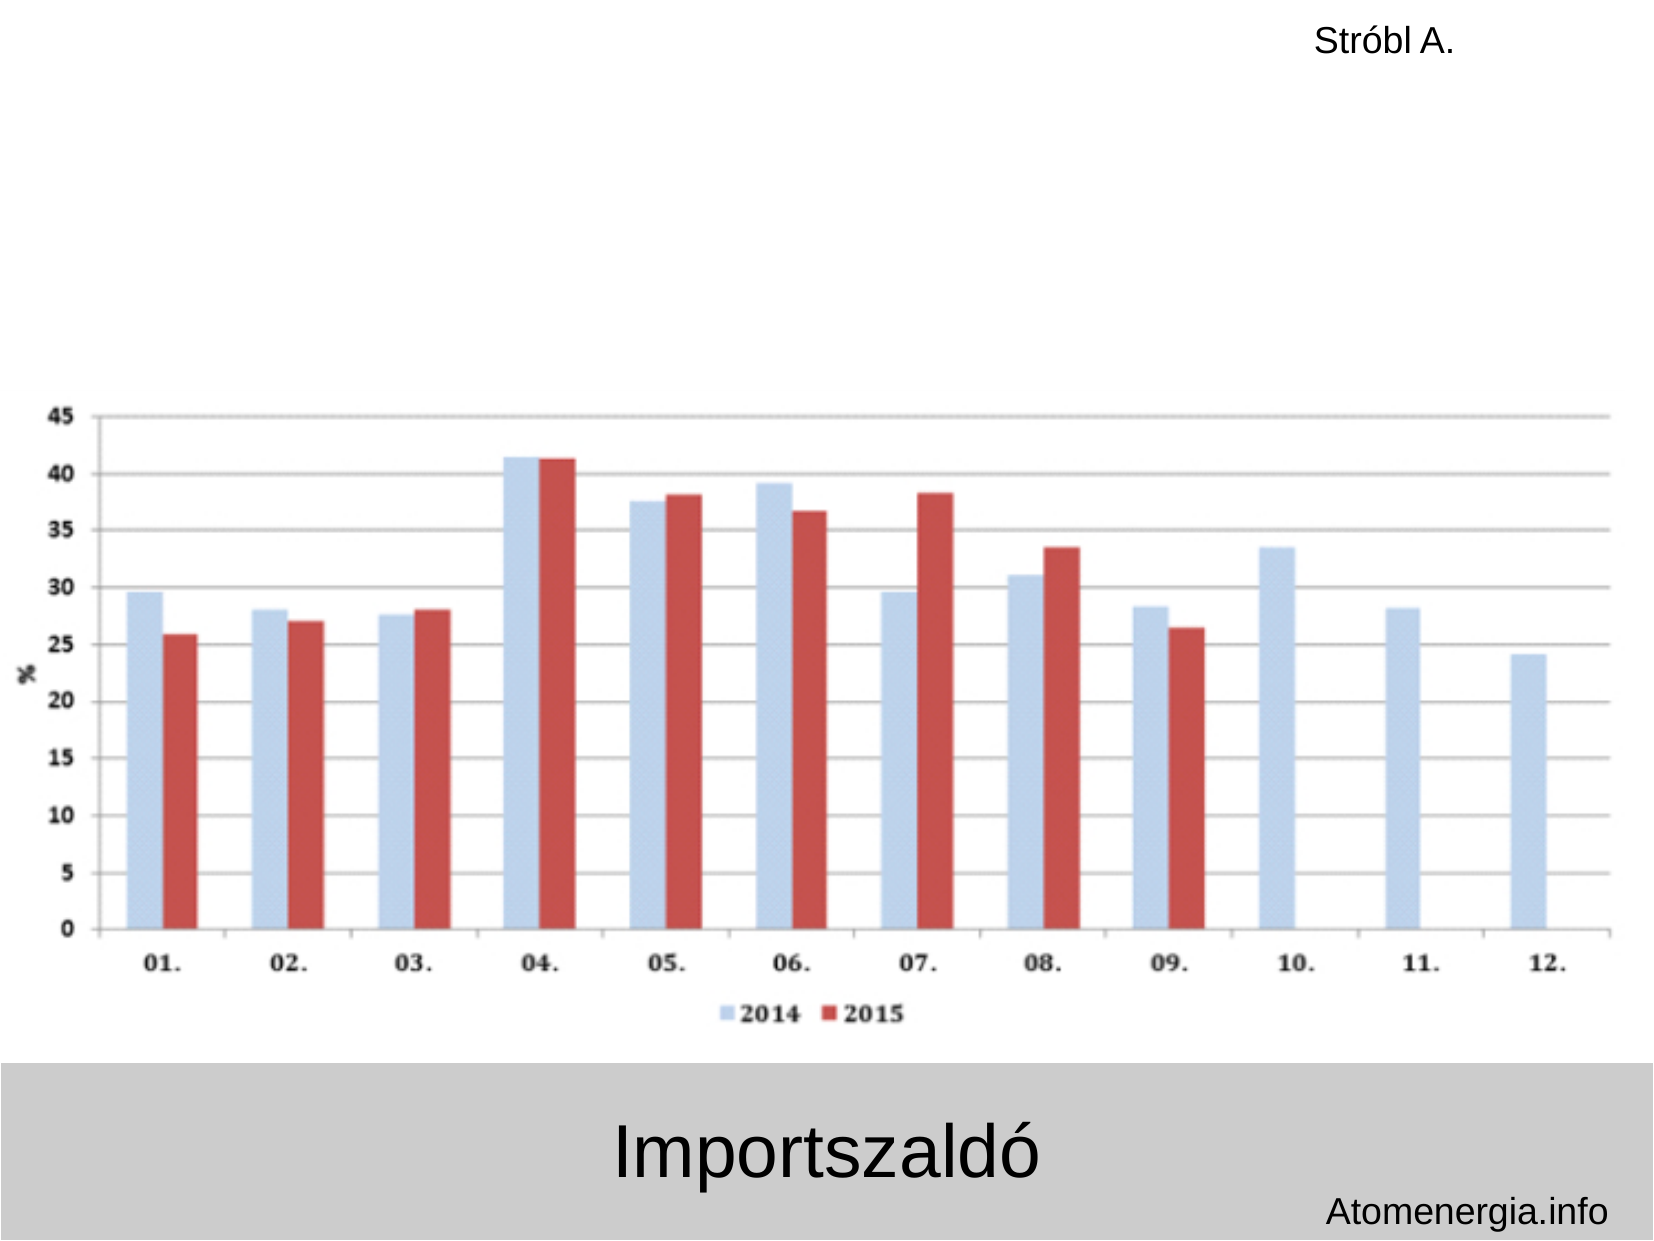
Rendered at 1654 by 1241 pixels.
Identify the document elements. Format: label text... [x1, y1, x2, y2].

picture [0, 389, 1625, 1040]
text_box Importszaldó [0, 1062, 1654, 1241]
text_box Atomenergia.info [1311, 1183, 1654, 1241]
text_box Stróbl A. [1299, 11, 1471, 69]
